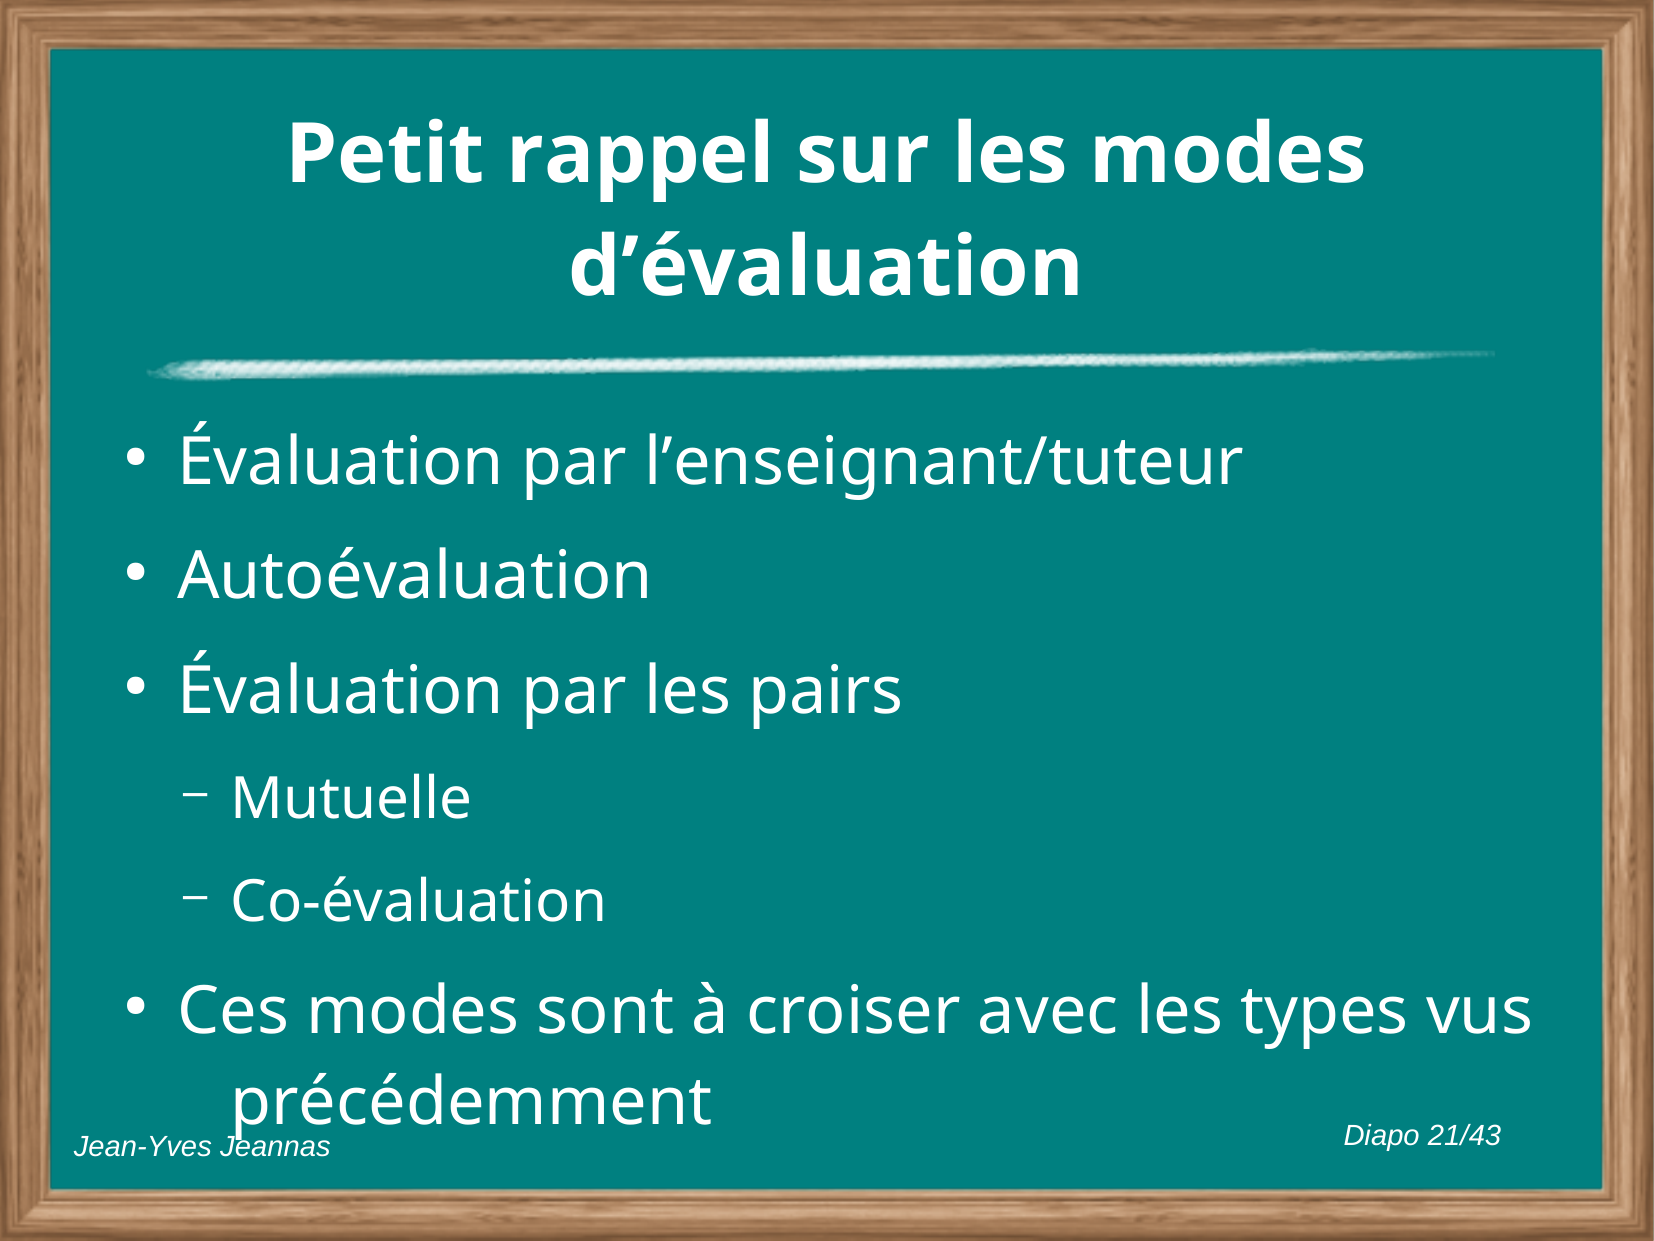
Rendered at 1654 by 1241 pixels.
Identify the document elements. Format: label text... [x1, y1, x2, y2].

picture [0, 0, 1654, 1241]
list Évaluation par l’enseignant/tuteur Autoévaluation Évaluation par les pairs Mutuelle Co-évaluation Ces modes sont à croiser avec les types vus précédemment [88, 413, 1565, 1063]
title Petit rappel sur les modes d’évaluation [88, 88, 1565, 325]
